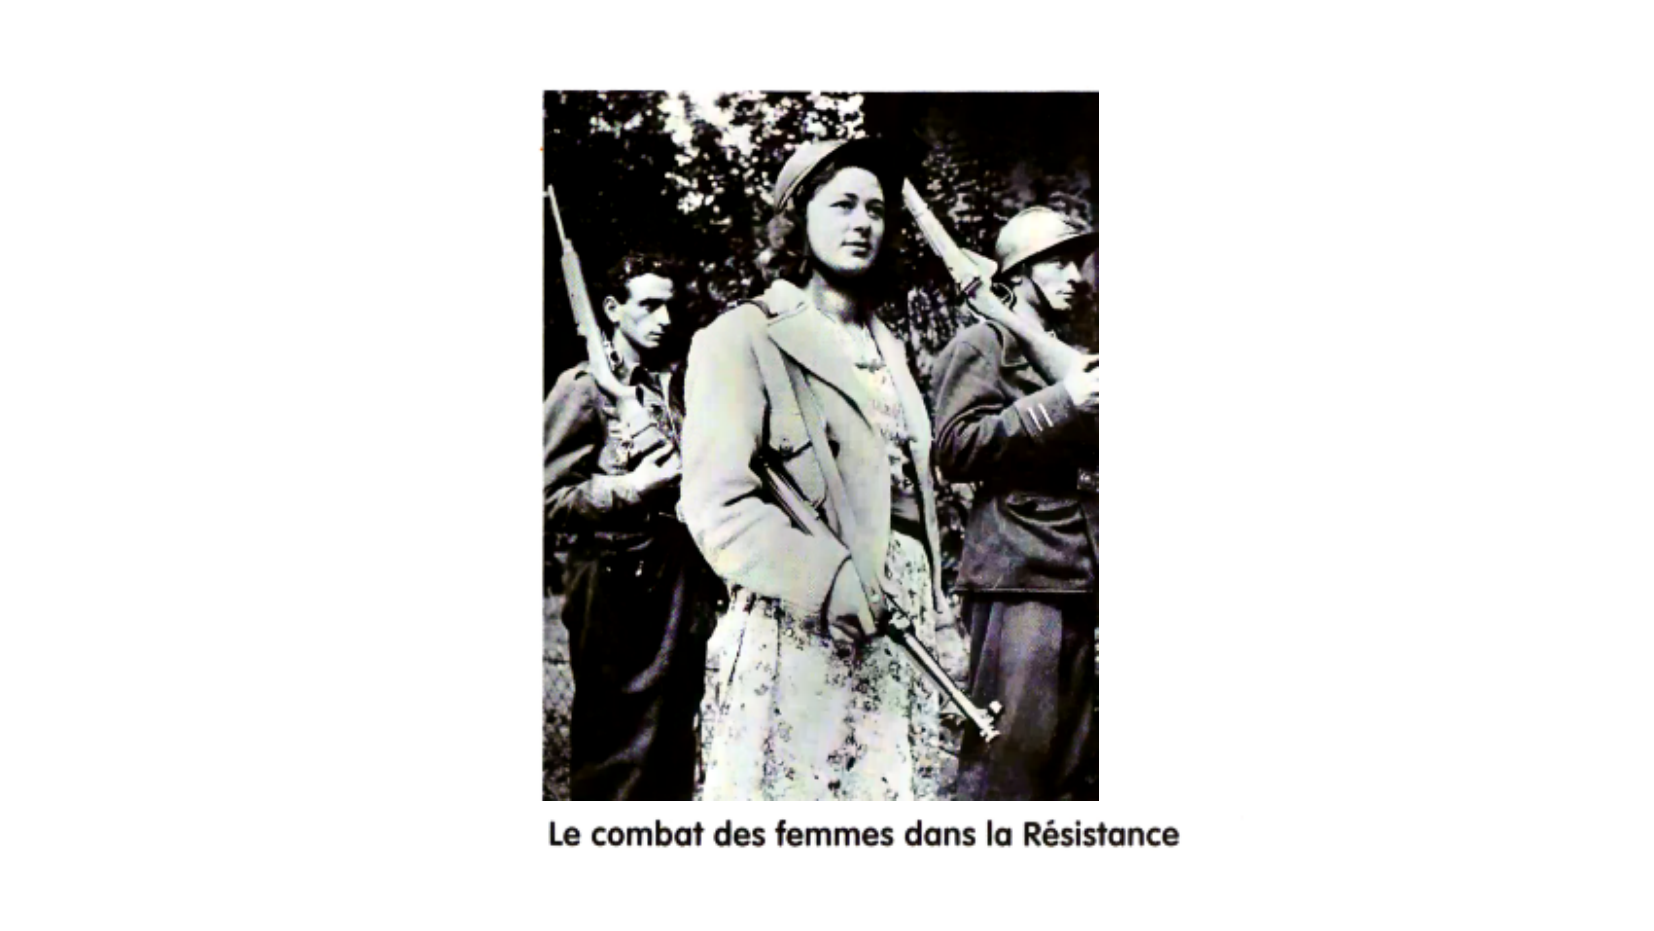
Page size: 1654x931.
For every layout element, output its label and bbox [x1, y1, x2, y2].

picture [535, 79, 1099, 801]
picture [543, 814, 1256, 863]
